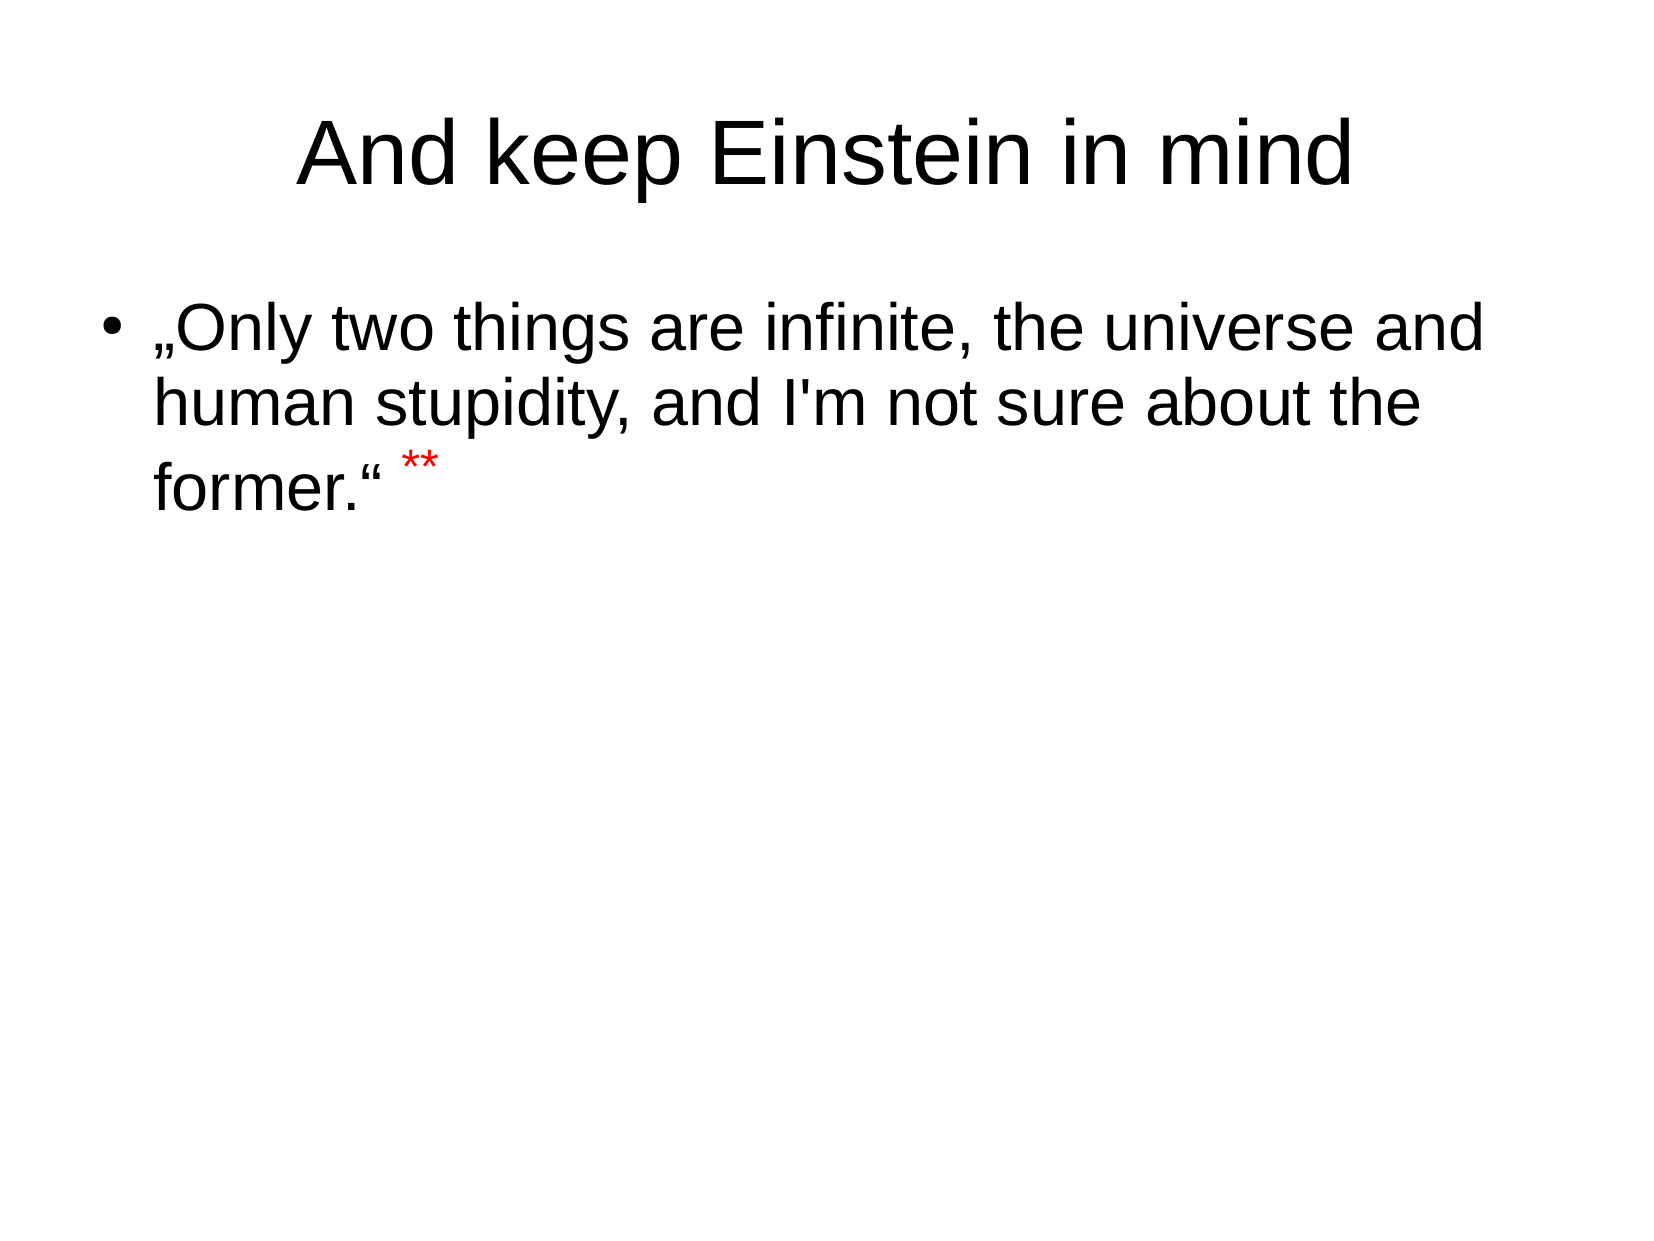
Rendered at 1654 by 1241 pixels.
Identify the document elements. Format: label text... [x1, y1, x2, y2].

title And keep Einstein in mind [82, 49, 1571, 257]
list „Only two things are infinite, the universe and human stupidity, and I'm not sure about the former.“ ** [82, 290, 1571, 1010]
